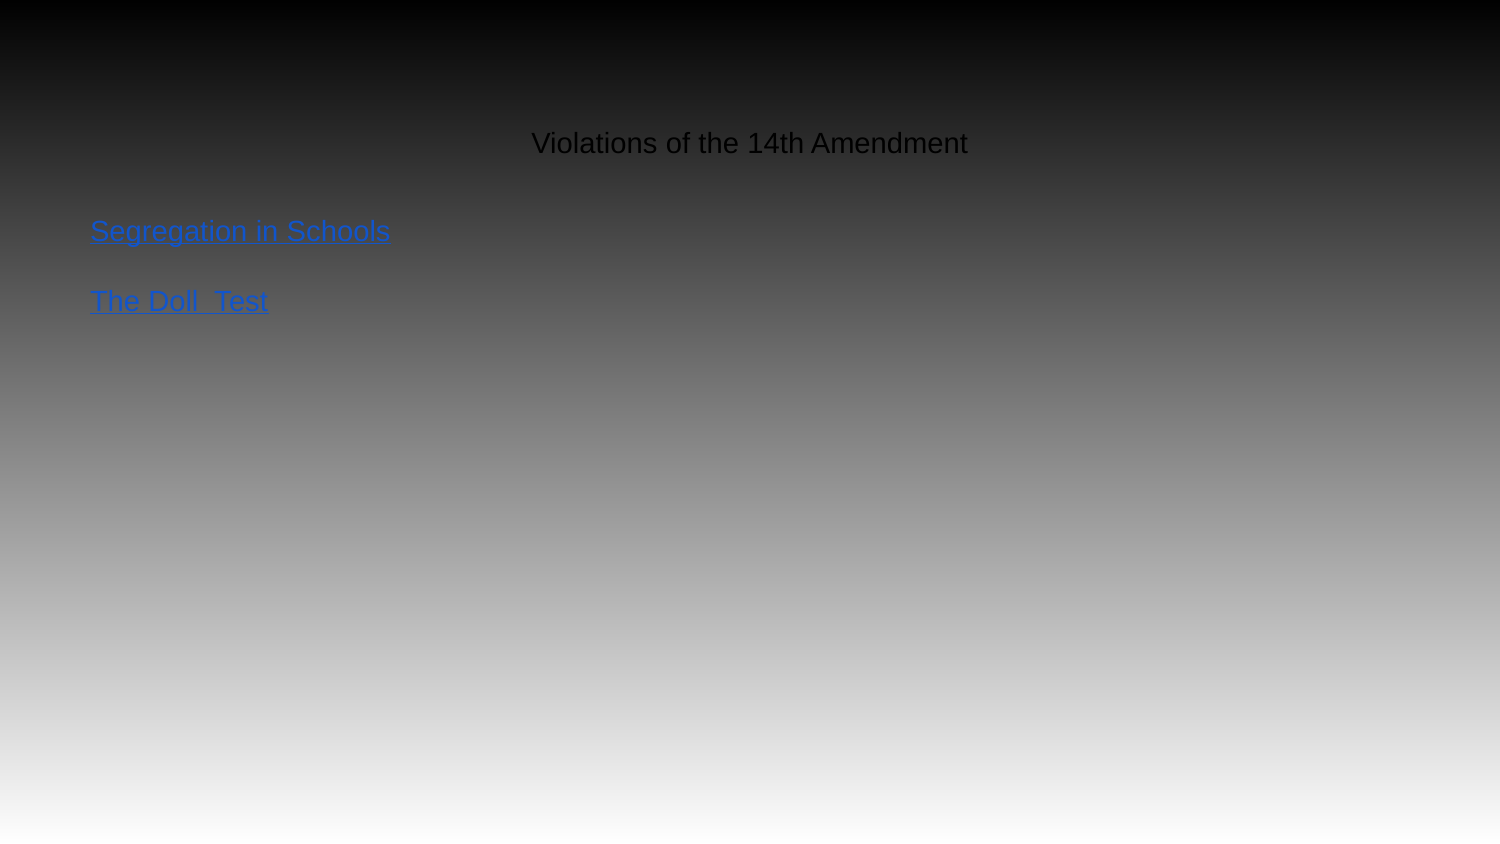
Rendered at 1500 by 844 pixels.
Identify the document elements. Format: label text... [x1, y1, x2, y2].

title Violations of the 14th Amendment [75, 33, 1425, 175]
list Segregation in Schools The Doll Test [75, 196, 1425, 808]
